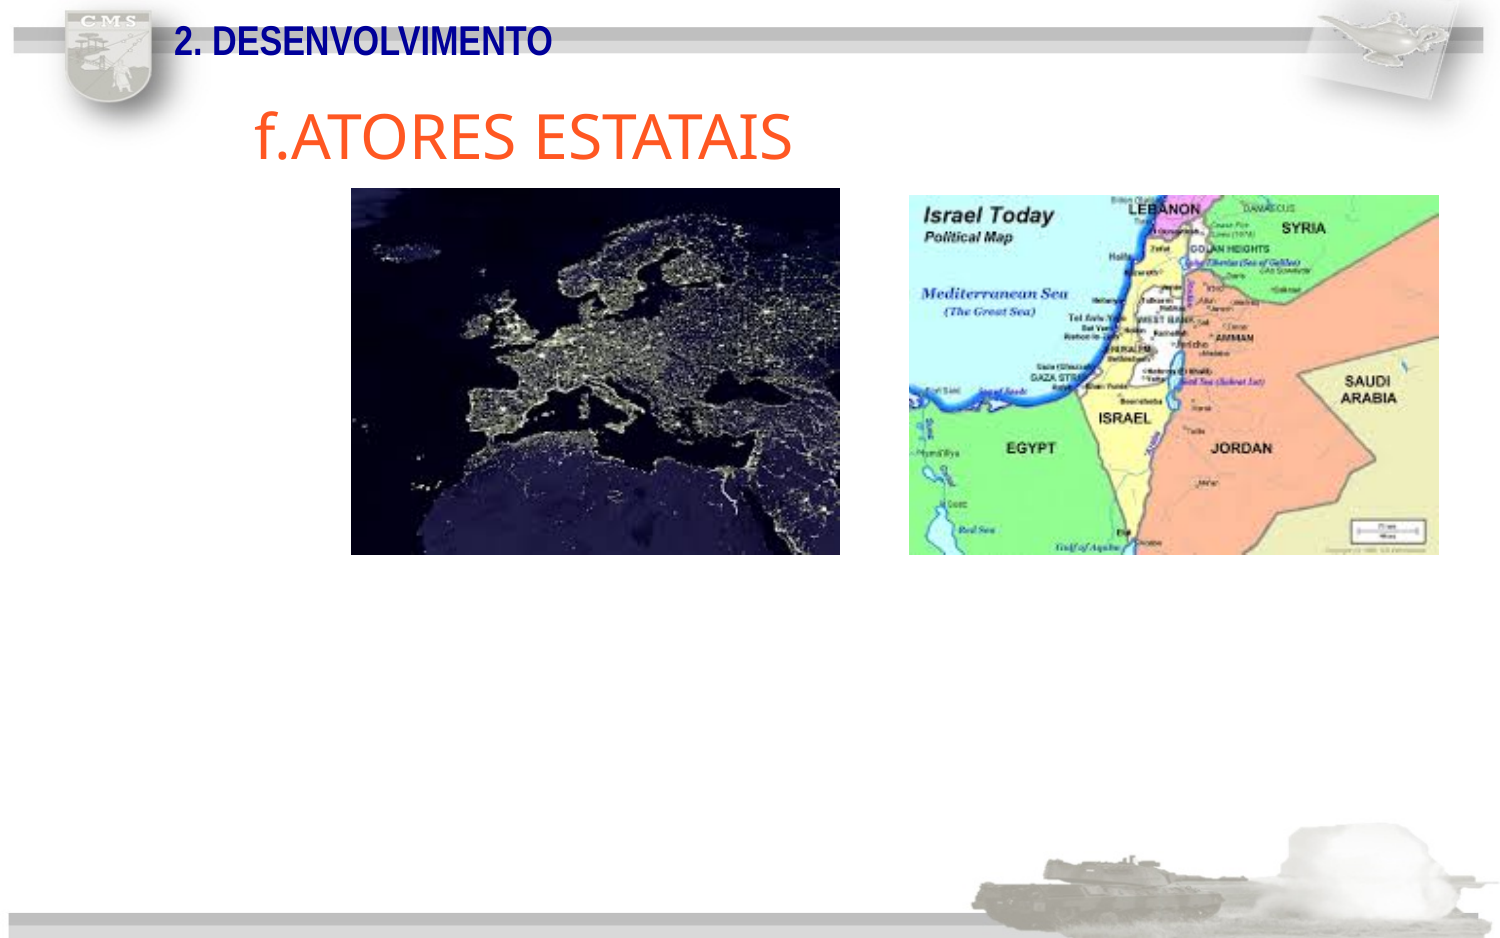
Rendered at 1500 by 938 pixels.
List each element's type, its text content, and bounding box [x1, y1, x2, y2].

picture [0, 0, 1500, 938]
text_box f.ATORES ESTATAIS [240, 89, 901, 178]
text_box 2. DESENVOLVIMENTO [159, 6, 1305, 72]
